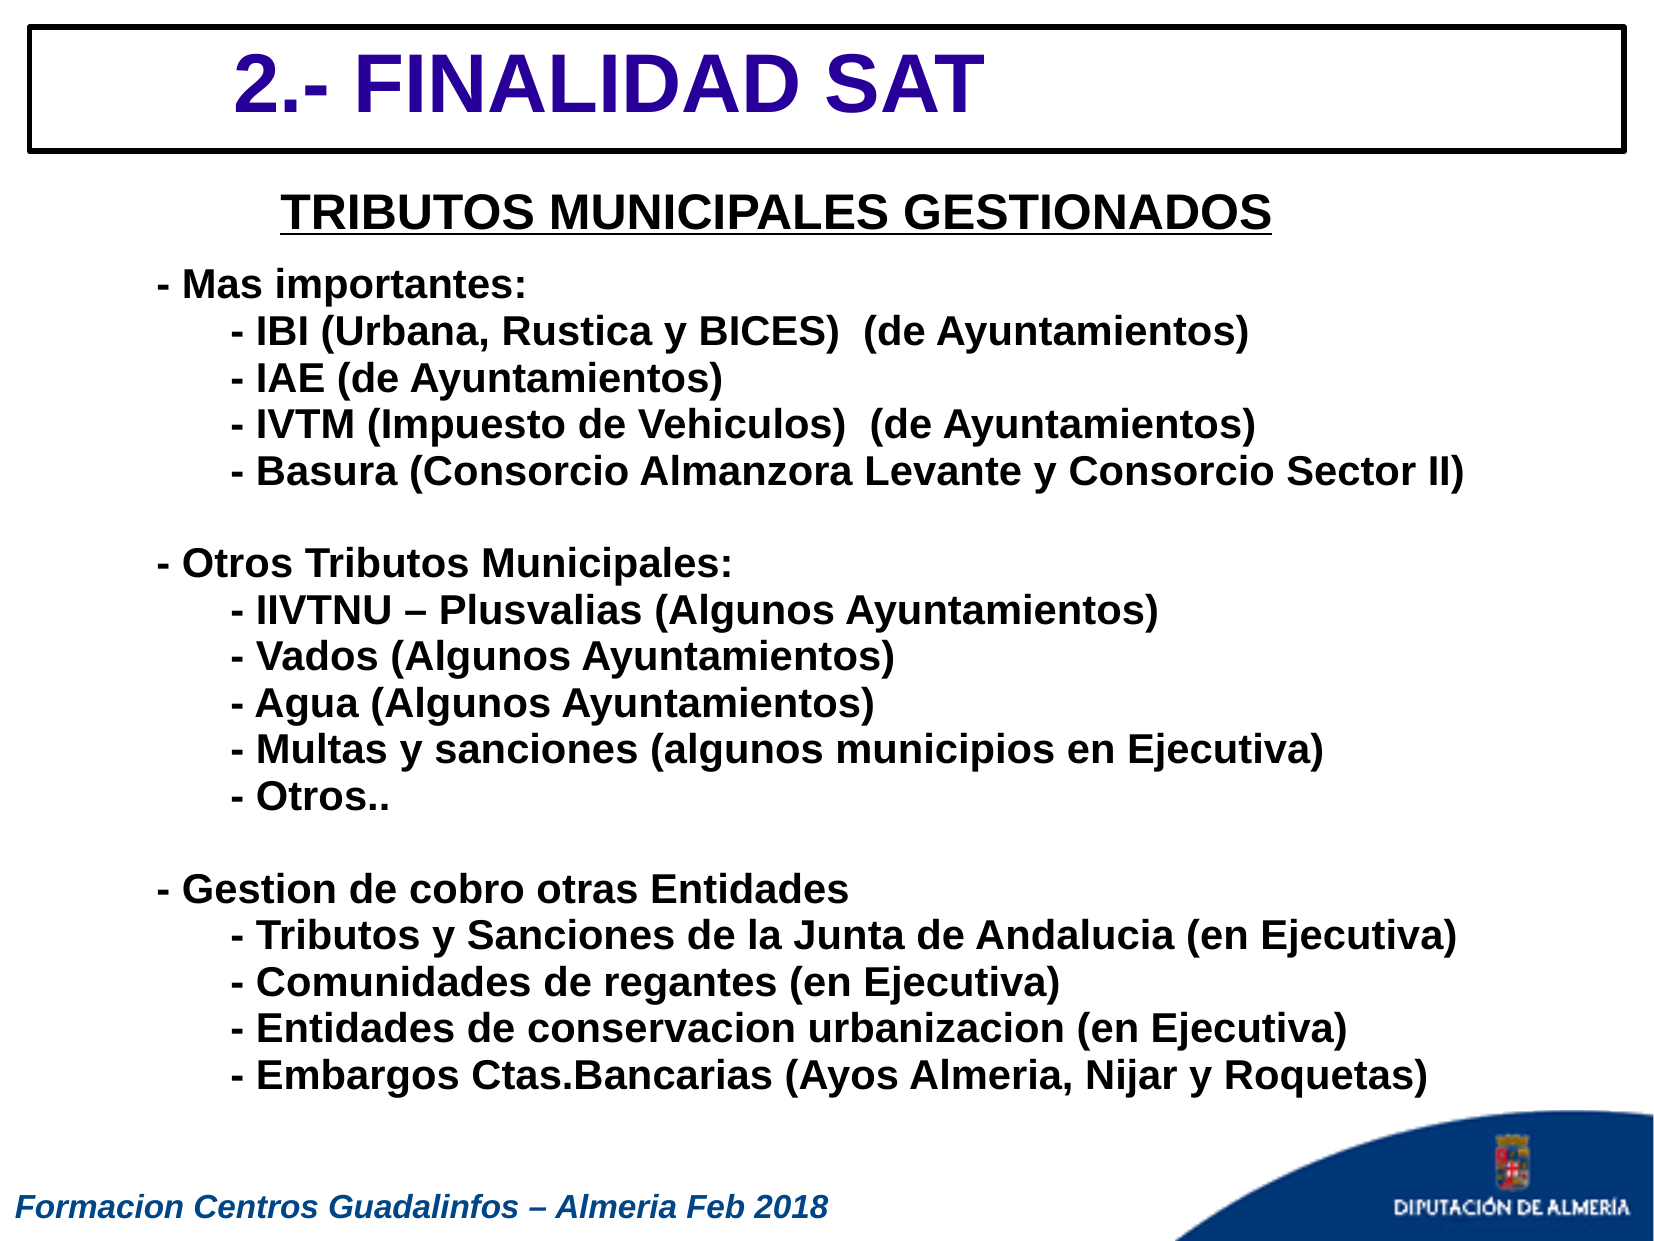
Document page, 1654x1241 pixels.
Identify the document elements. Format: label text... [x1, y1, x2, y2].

text_box - Mas importantes: - IBI (Urbana, Rustica y BICES) (de Ayuntamientos) - IAE (de Ayuntamientos) - IVTM (Impuesto de Vehiculos) (de Ayuntamientos) - Basura (Consorcio Almanzora Levante y Consorcio Sector II) - Otros Tributos Municipales: - IIVTNU – Plusvalias (Algunos Ayuntamientos) - Vados (Algunos Ayuntamientos) - Agua (Algunos Ayuntamientos) - Multas y sanciones (algunos municipios en Ejecutiva) - Otros.. - Gestion de cobro otras Entidades - Tributos y Sanciones de la Junta de Andalucia (en Ejecutiva) - Comunidades de regantes (en Ejecutiva) - Entidades de conservacion urbanizacion (en Ejecutiva) - Embargos Ctas.Bancarias (Ayos Almeria, Nijar y Roquetas) [141, 253, 1501, 1166]
picture [1175, 1110, 1654, 1241]
text_box 2.- FINALIDAD SAT [29, 27, 1625, 152]
text_box TRIBUTOS MUNICIPALES GESTIONADOS [265, 177, 1329, 249]
text_box Formacion Centros Guadalinfos – Almeria Feb 2018 [0, 1181, 845, 1234]
